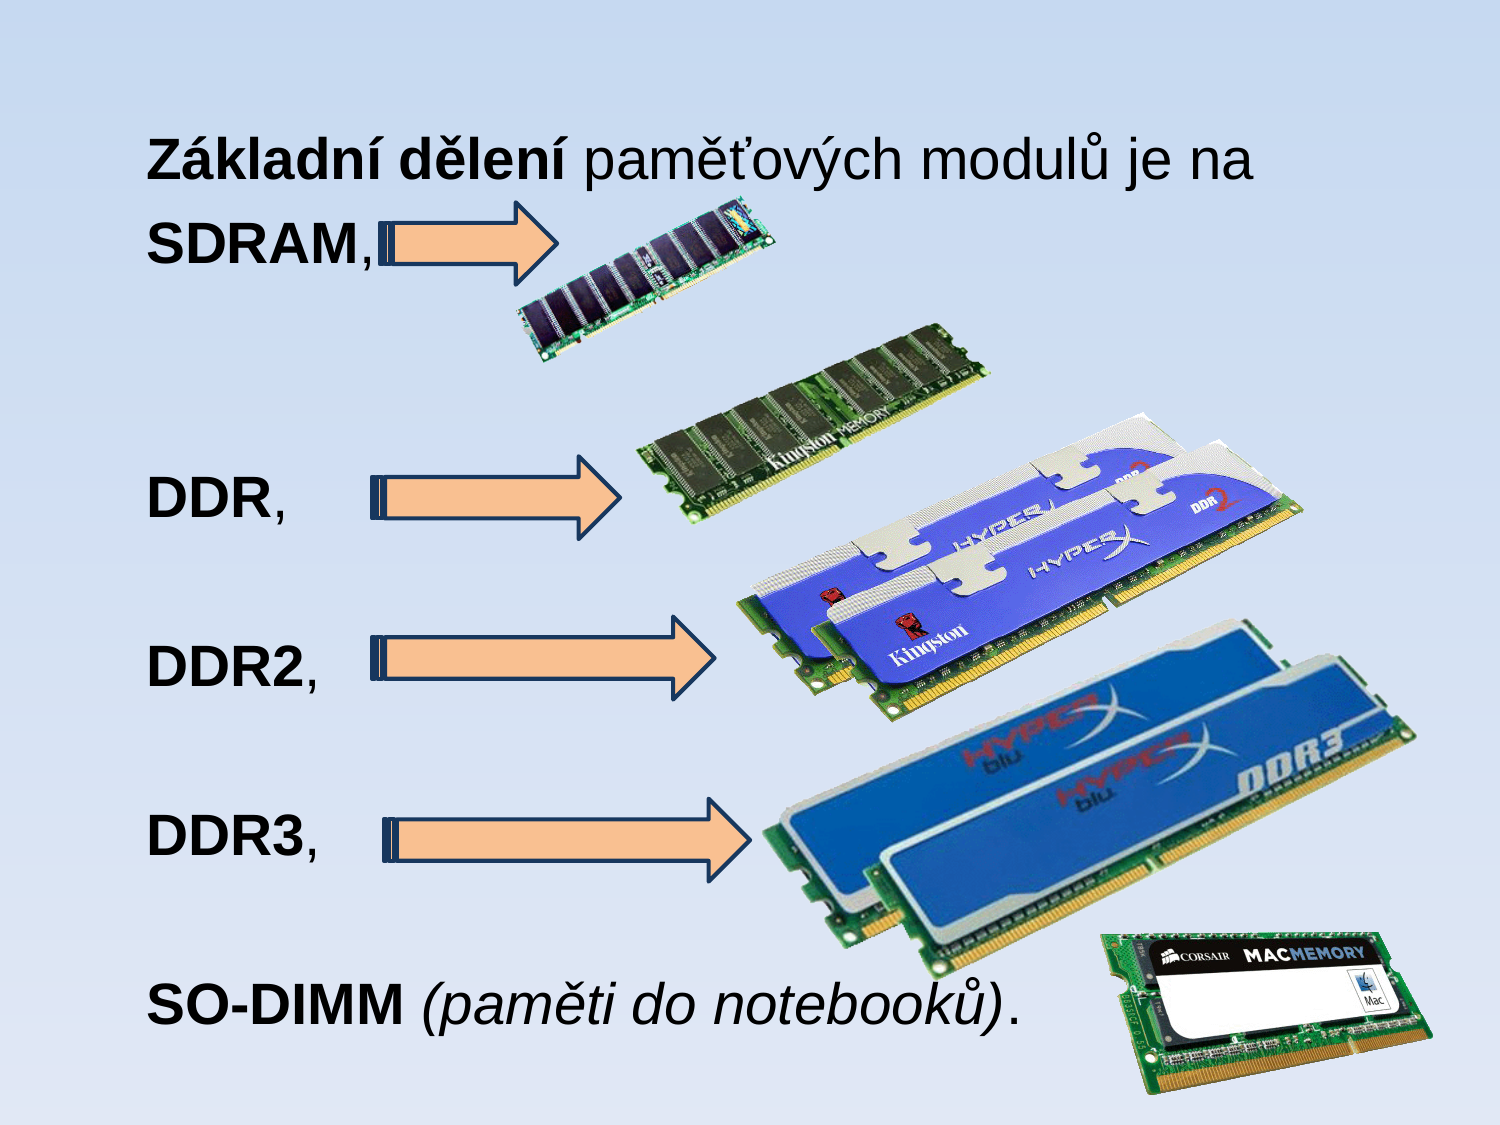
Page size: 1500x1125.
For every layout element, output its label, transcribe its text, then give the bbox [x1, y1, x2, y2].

text_box [396, 798, 751, 882]
text_box [384, 616, 715, 700]
text_box [388, 819, 395, 861]
text_box [377, 637, 383, 679]
picture [513, 184, 1437, 1102]
text_box [385, 222, 391, 265]
text_box [377, 476, 383, 519]
text_box [383, 819, 387, 861]
text_box [379, 222, 383, 265]
text_box [384, 456, 621, 540]
text_box [392, 202, 558, 285]
list Základní dělení paměťových modulů je na SDRAM, DDR, DDR2, DDR3, SO-DIMM (paměti do notebooků). [75, 113, 1426, 1083]
